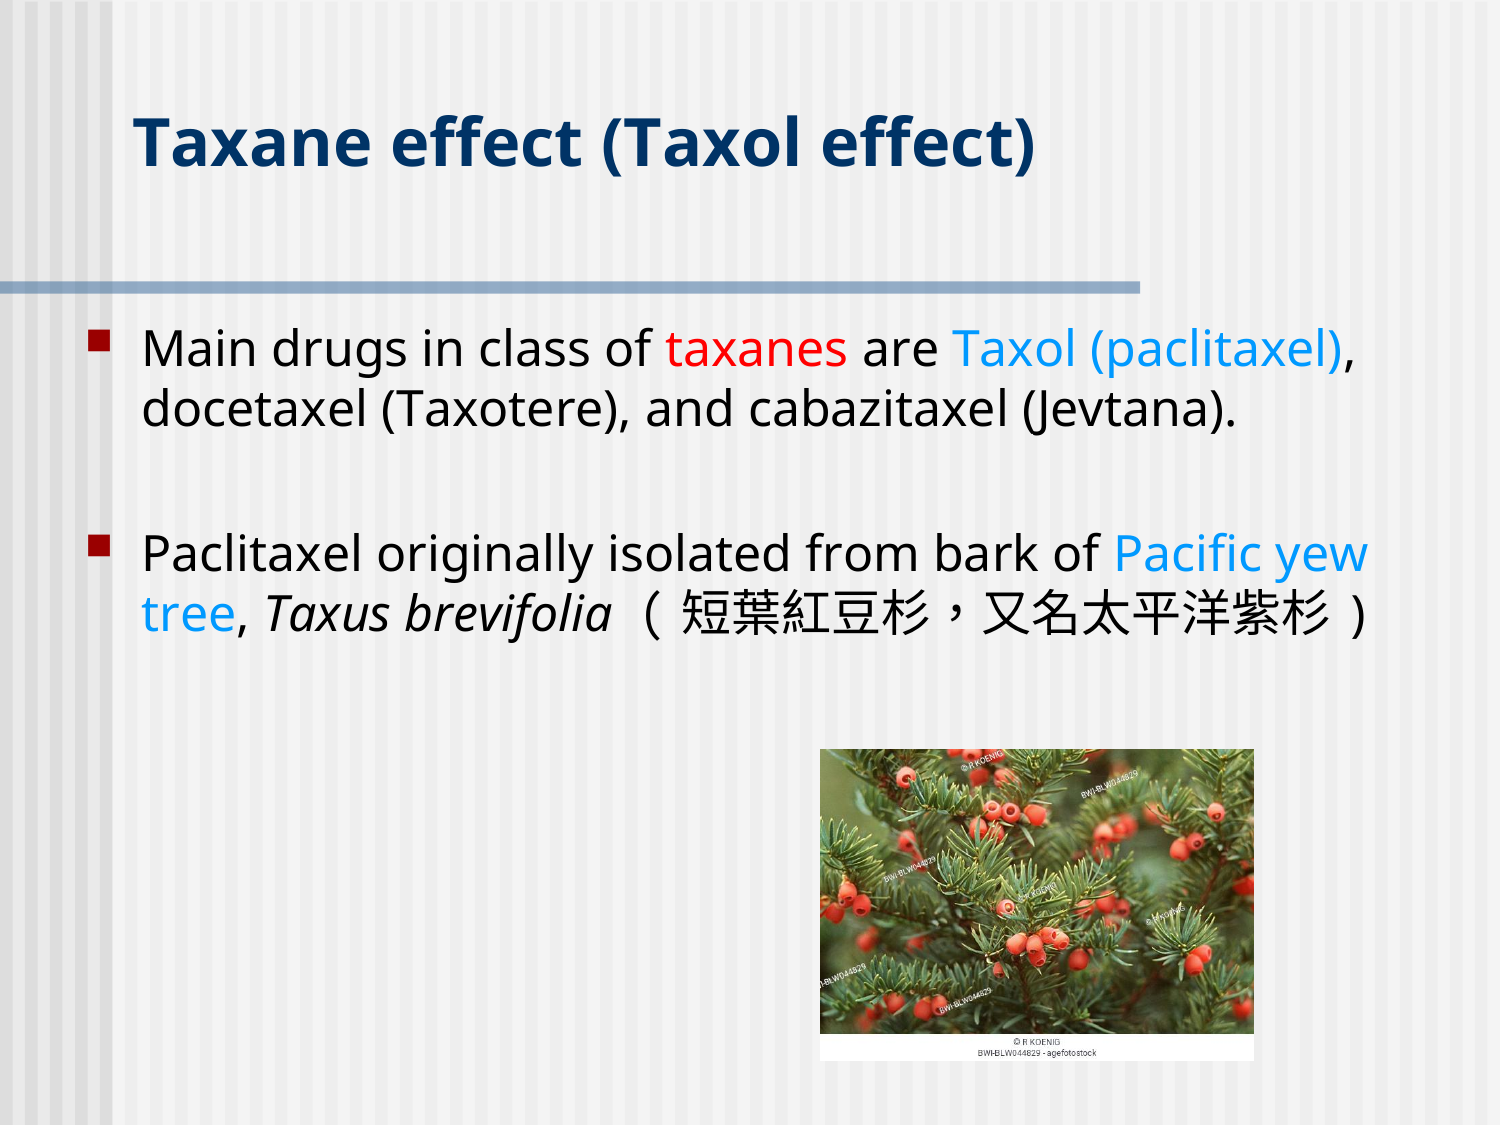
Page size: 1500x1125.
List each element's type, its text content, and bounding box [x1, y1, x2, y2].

picture [820, 749, 1254, 1061]
title Taxane effect (Taxol effect) [117, 91, 1457, 188]
list Main drugs in class of taxanes are Taxol (paclitaxel), docetaxel (Taxotere), and cabazitaxel (Jevtana). Paclitaxel originally isolated from bark of Pacific yew tree, Taxus brevifolia (短葉紅豆杉，又名太平洋紫杉) [70, 308, 1401, 997]
